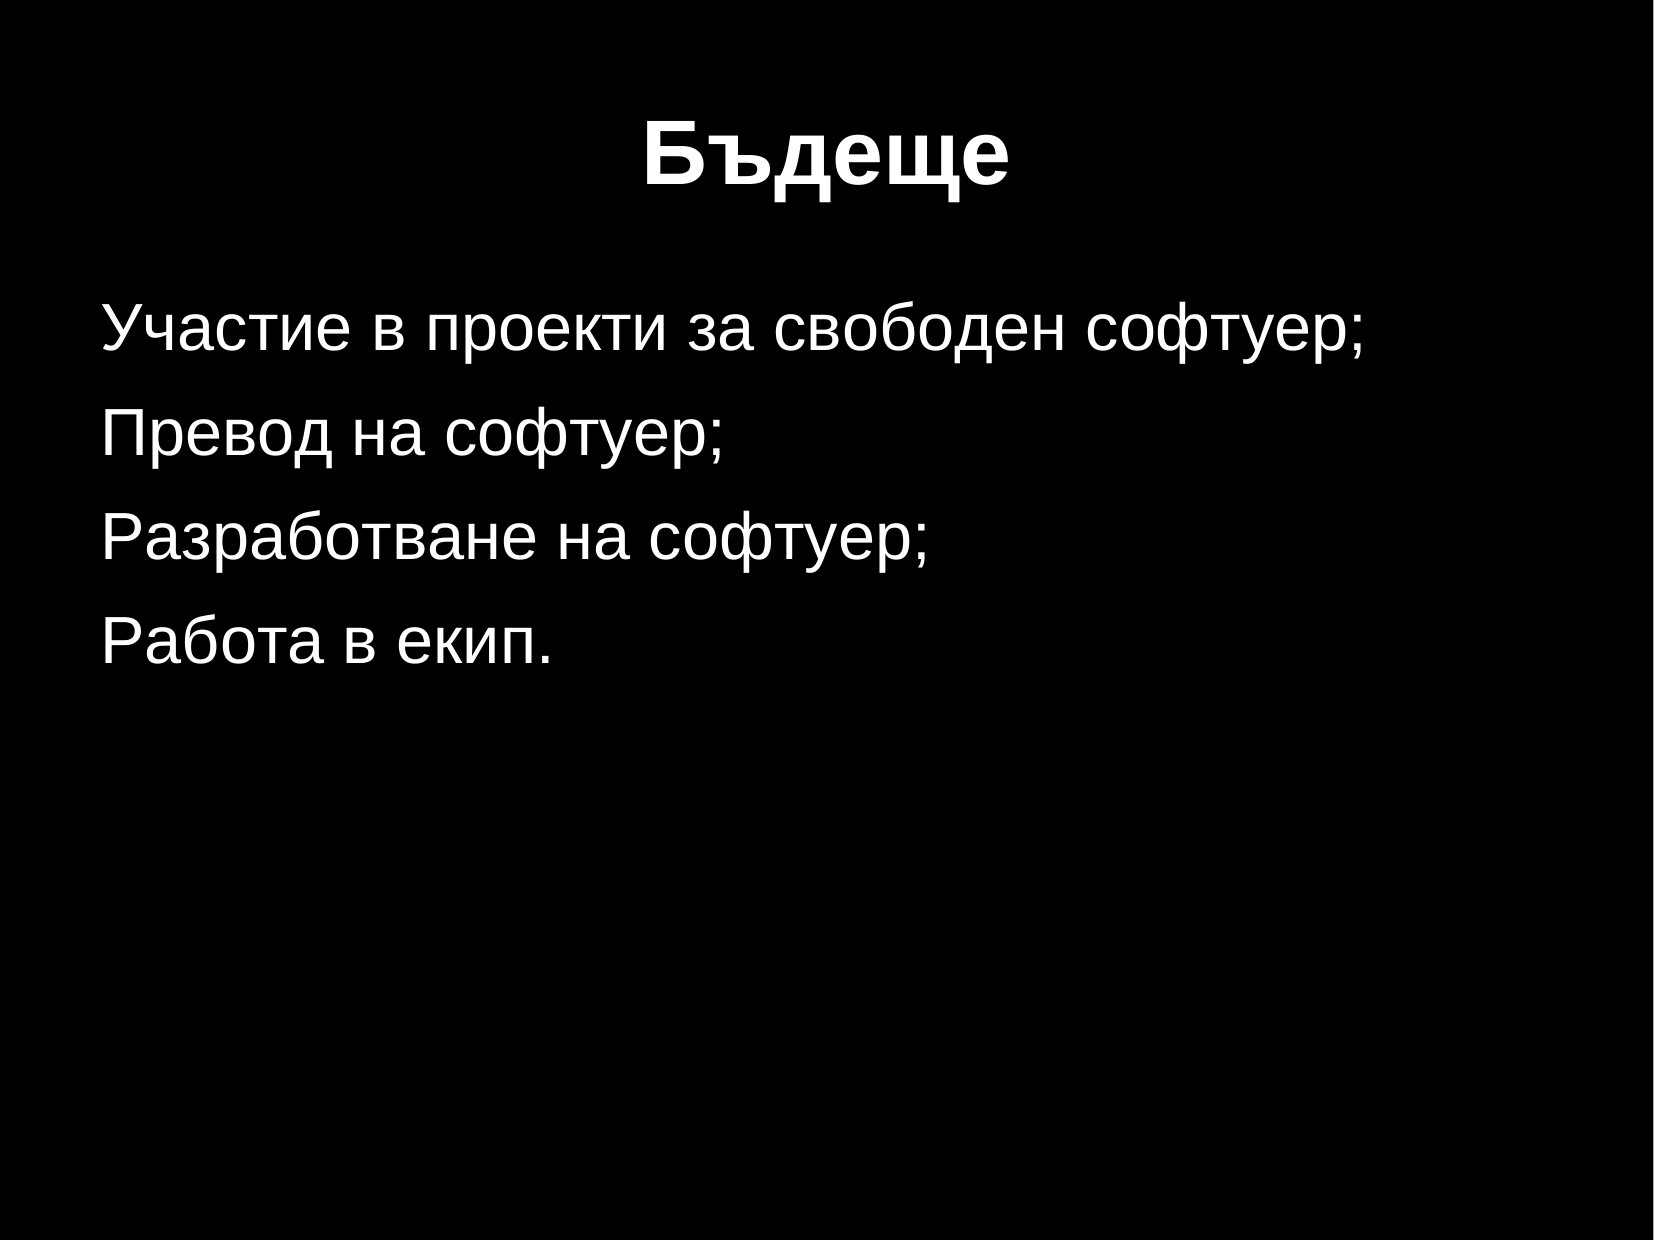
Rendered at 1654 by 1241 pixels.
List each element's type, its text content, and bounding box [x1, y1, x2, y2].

title Бъдеще [82, 49, 1571, 257]
list Участие в проекти за свободен софтуер; Превод на софтуер; Разработване на софтуер; Работа в екип. [82, 290, 1571, 1109]
